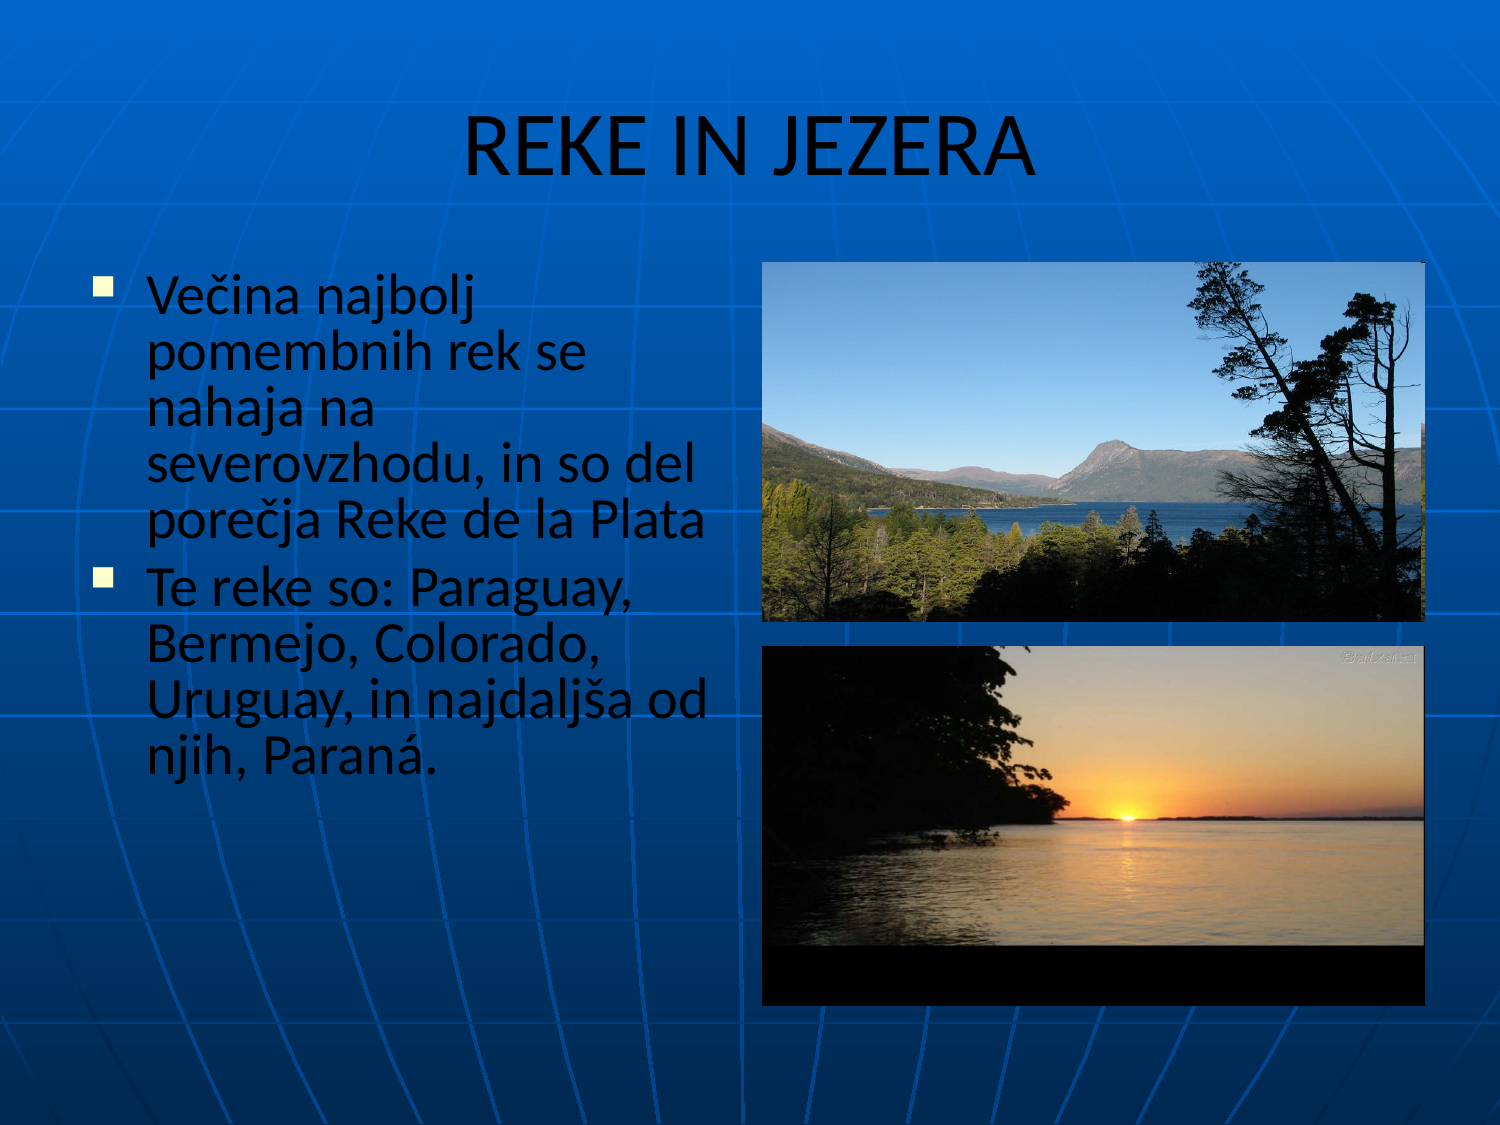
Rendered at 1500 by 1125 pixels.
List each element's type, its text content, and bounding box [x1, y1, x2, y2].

picture [762, 262, 1425, 622]
title REKE IN JEZERA [75, 45, 1425, 233]
list Večina najbolj pomembnih rek se nahaja na severovzhodu, in so del porečja Reke de la Plata Te reke so: Paraguay, Bermejo, Colorado, Uruguay, in najdaljša od njih, Paraná. [75, 262, 738, 1006]
picture [762, 646, 1425, 1006]
